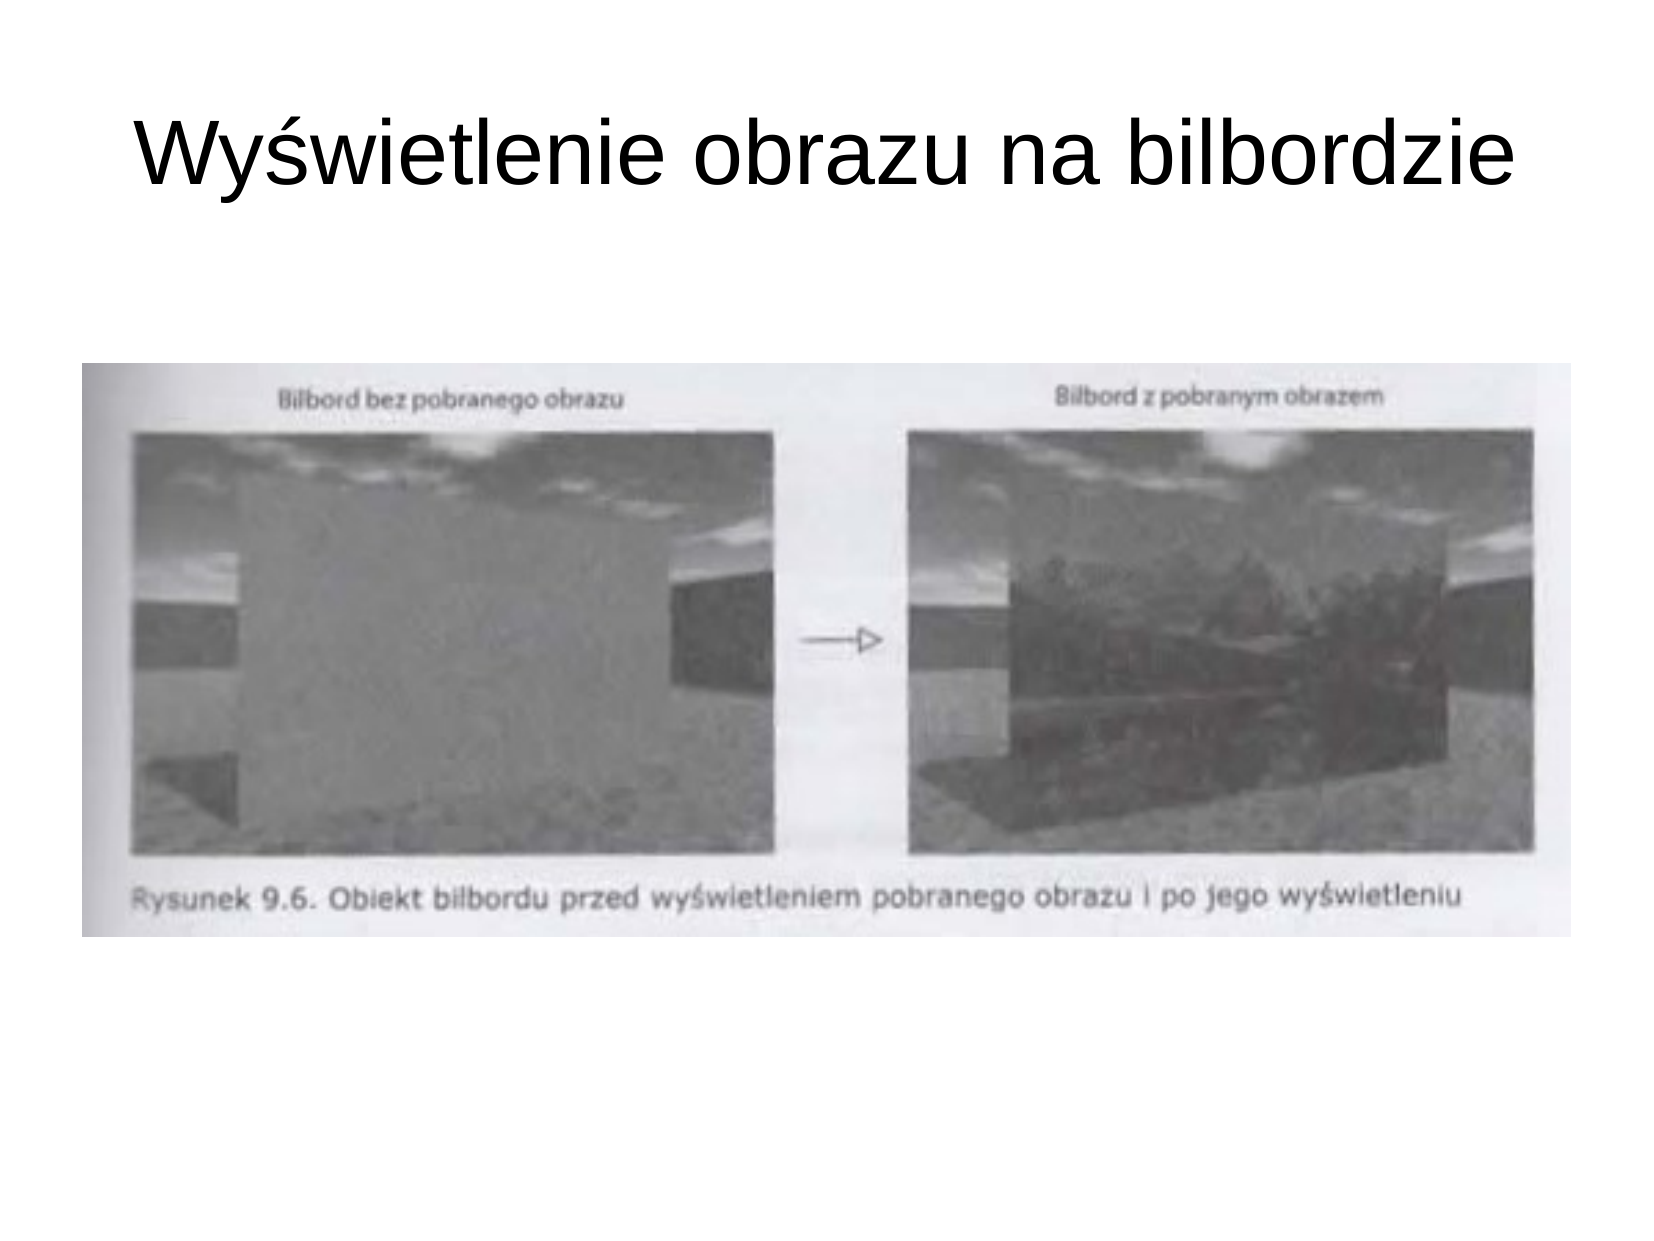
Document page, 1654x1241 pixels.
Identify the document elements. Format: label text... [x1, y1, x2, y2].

picture [82, 363, 1571, 937]
title Wyświetlenie obrazu na bilbordzie [82, 49, 1571, 257]
